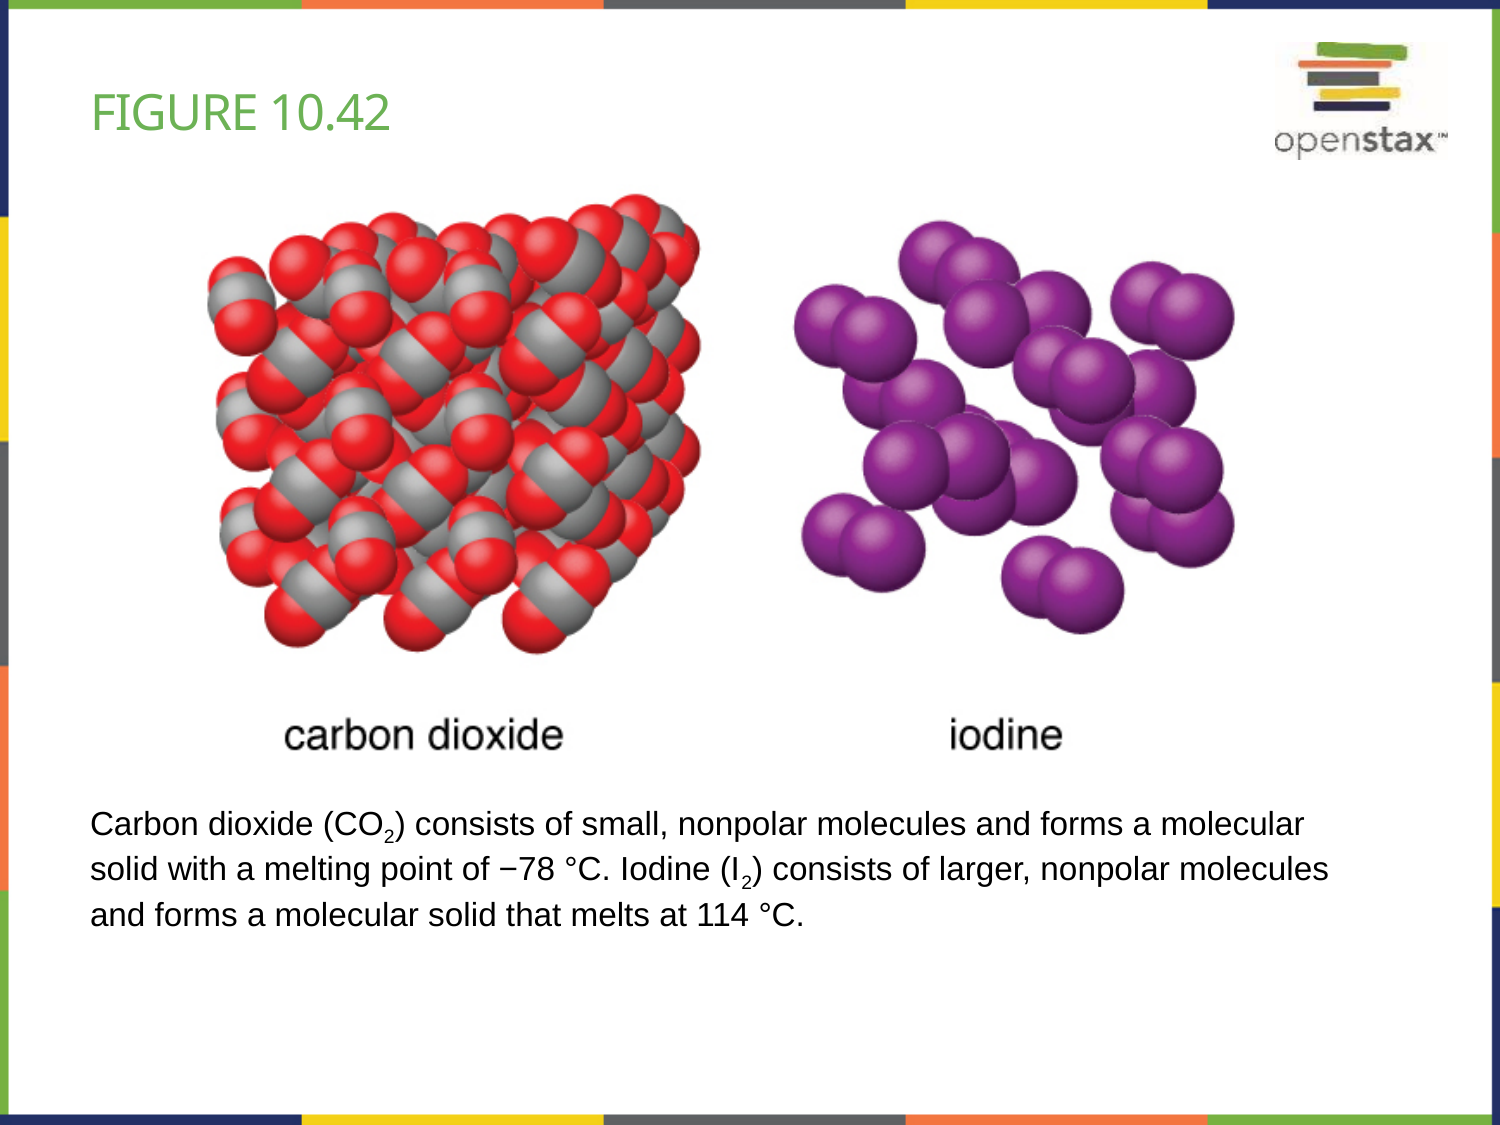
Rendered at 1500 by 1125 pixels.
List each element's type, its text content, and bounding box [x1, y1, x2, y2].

list Carbon dioxide (CO2) consists of small, nonpolar molecules and forms a molecular solid with a melting point of −78 °C. Iodine (I2) consists of larger, nonpolar molecules and forms a molecular solid that melts at 114 °C. [75, 794, 1398, 986]
title Figure 10.42 [75, 39, 1398, 148]
picture [0, 0, 1500, 1125]
